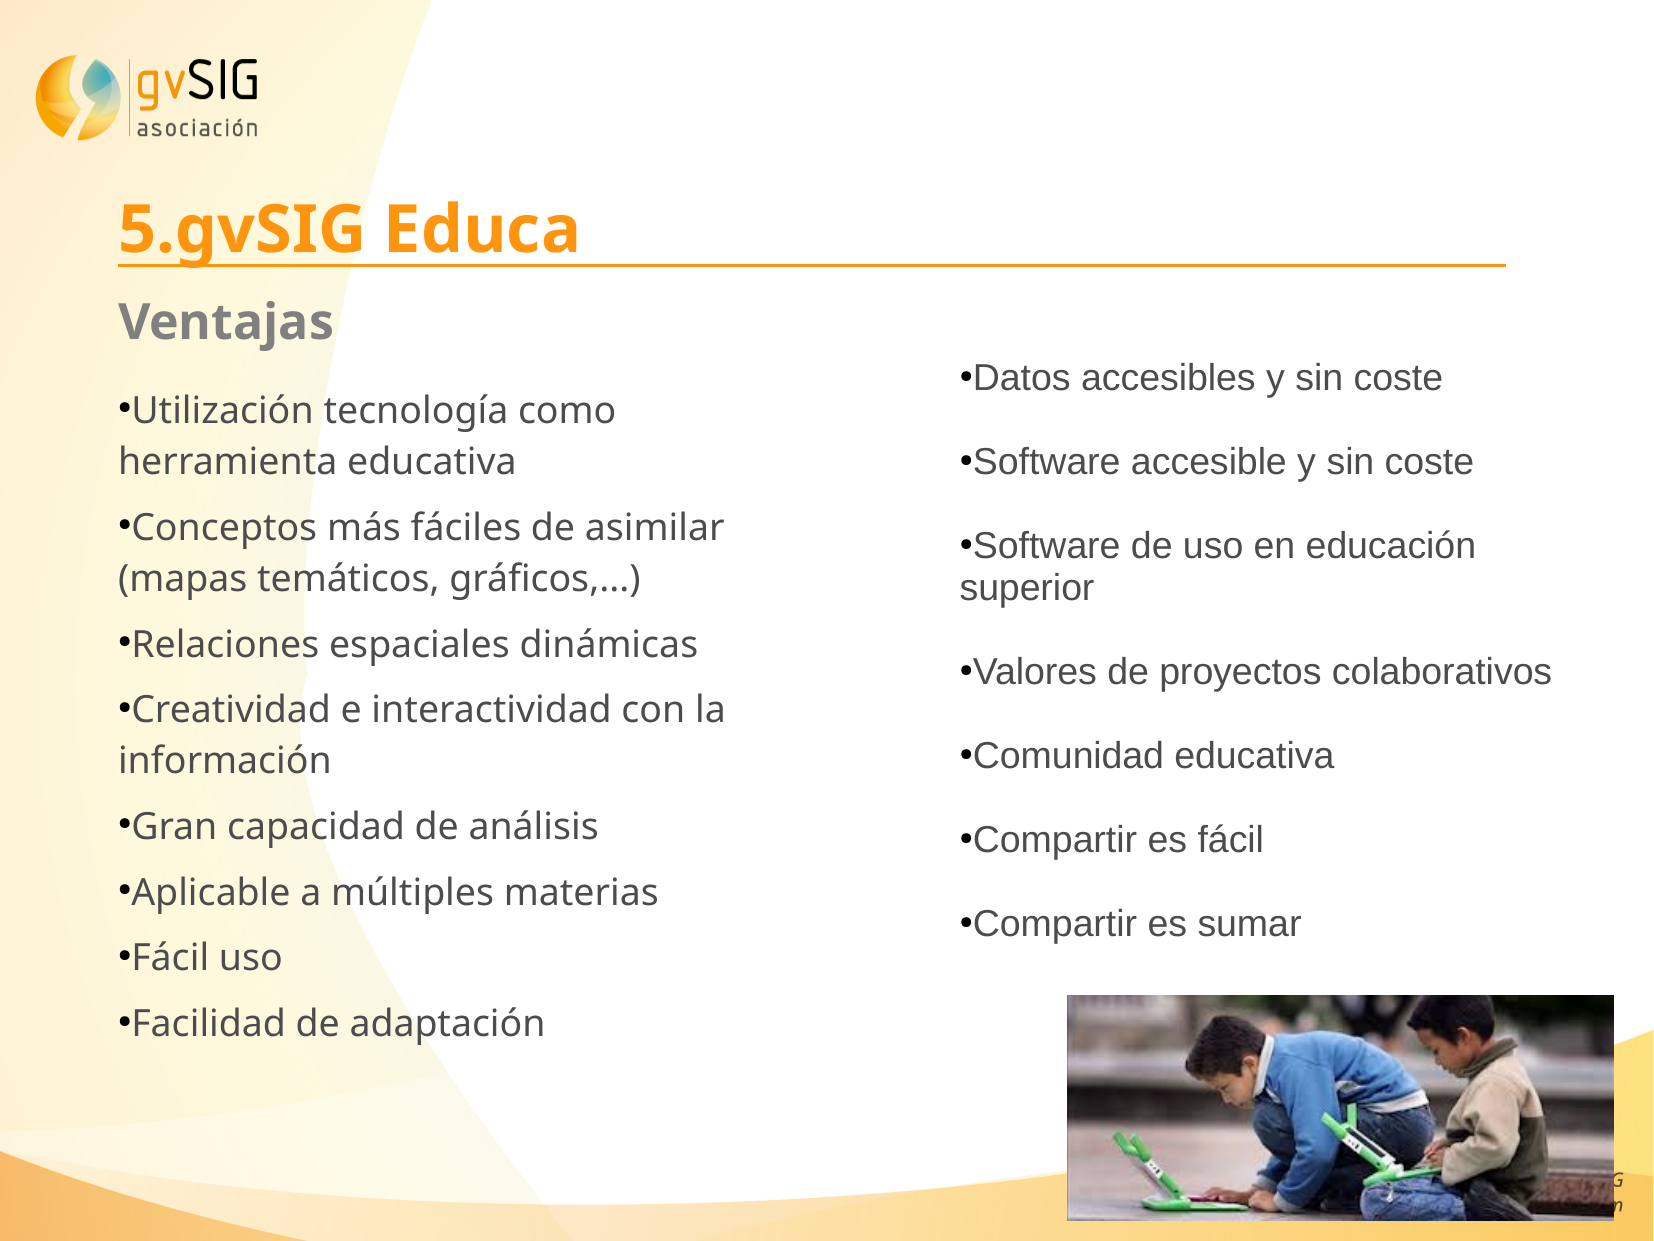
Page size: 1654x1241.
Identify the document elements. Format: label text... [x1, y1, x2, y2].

list Utilización tecnología como herramienta educativa Conceptos más fáciles de asimilar (mapas temáticos, gráficos,...) Relaciones espaciales dinámicas Creatividad e interactividad con la información Gran capacidad de análisis Aplicable a múltiples materias Fácil uso Facilidad de adaptación [118, 317, 815, 1121]
title 5.gvSIG Educa [118, 177, 1607, 276]
picture [0, 0, 1654, 1241]
text_box Datos accesibles y sin coste Software accesible y sin coste Software de uso en educación superior Valores de proyectos colaborativos Comunidad educativa Compartir es fácil Compartir es sumar [944, 307, 1624, 1037]
title Ventajas [118, 276, 1359, 365]
